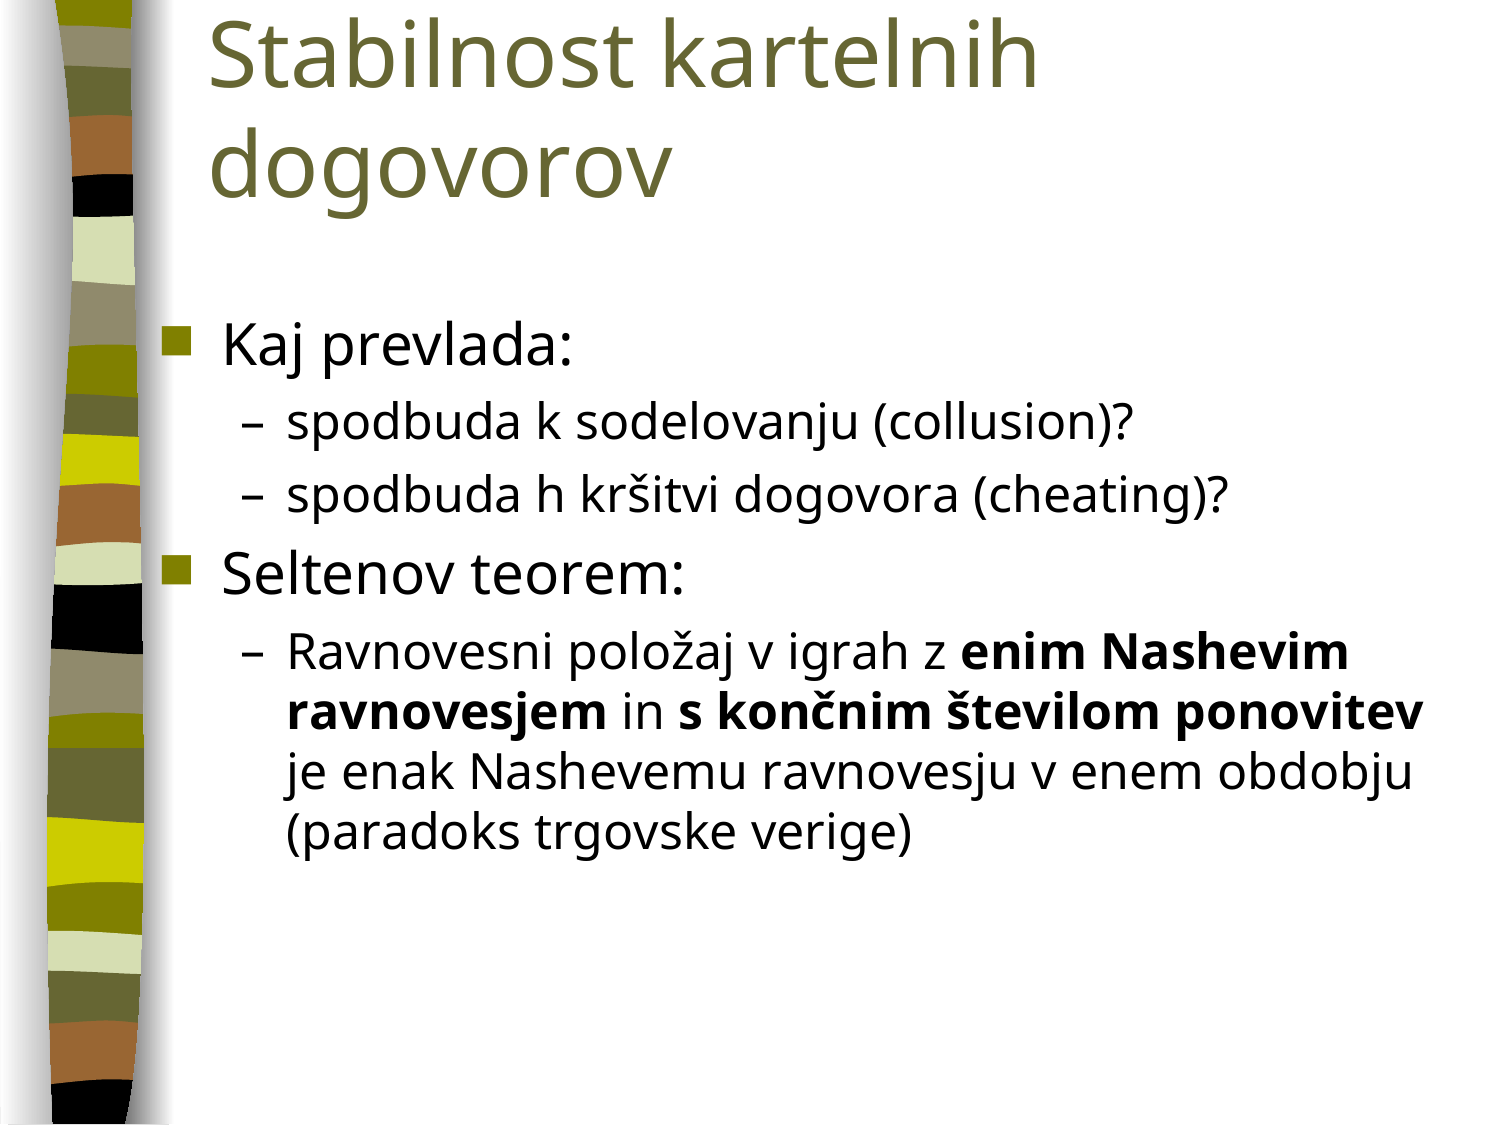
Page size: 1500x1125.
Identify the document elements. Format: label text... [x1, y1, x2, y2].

title Stabilnost kartelnih dogovorov [192, 12, 1468, 201]
list Kaj prevlada: spodbuda k sodelovanju (collusion)? spodbuda h kršitvi dogovora (cheating)? Seltenov teorem: Ravnovesni položaj v igrah z enim Nashevim ravnovesjem in s končnim številom ponovitev je enak Nashevemu ravnovesju v enem obdobju (paradoks trgovske verige) [149, 299, 1469, 944]
